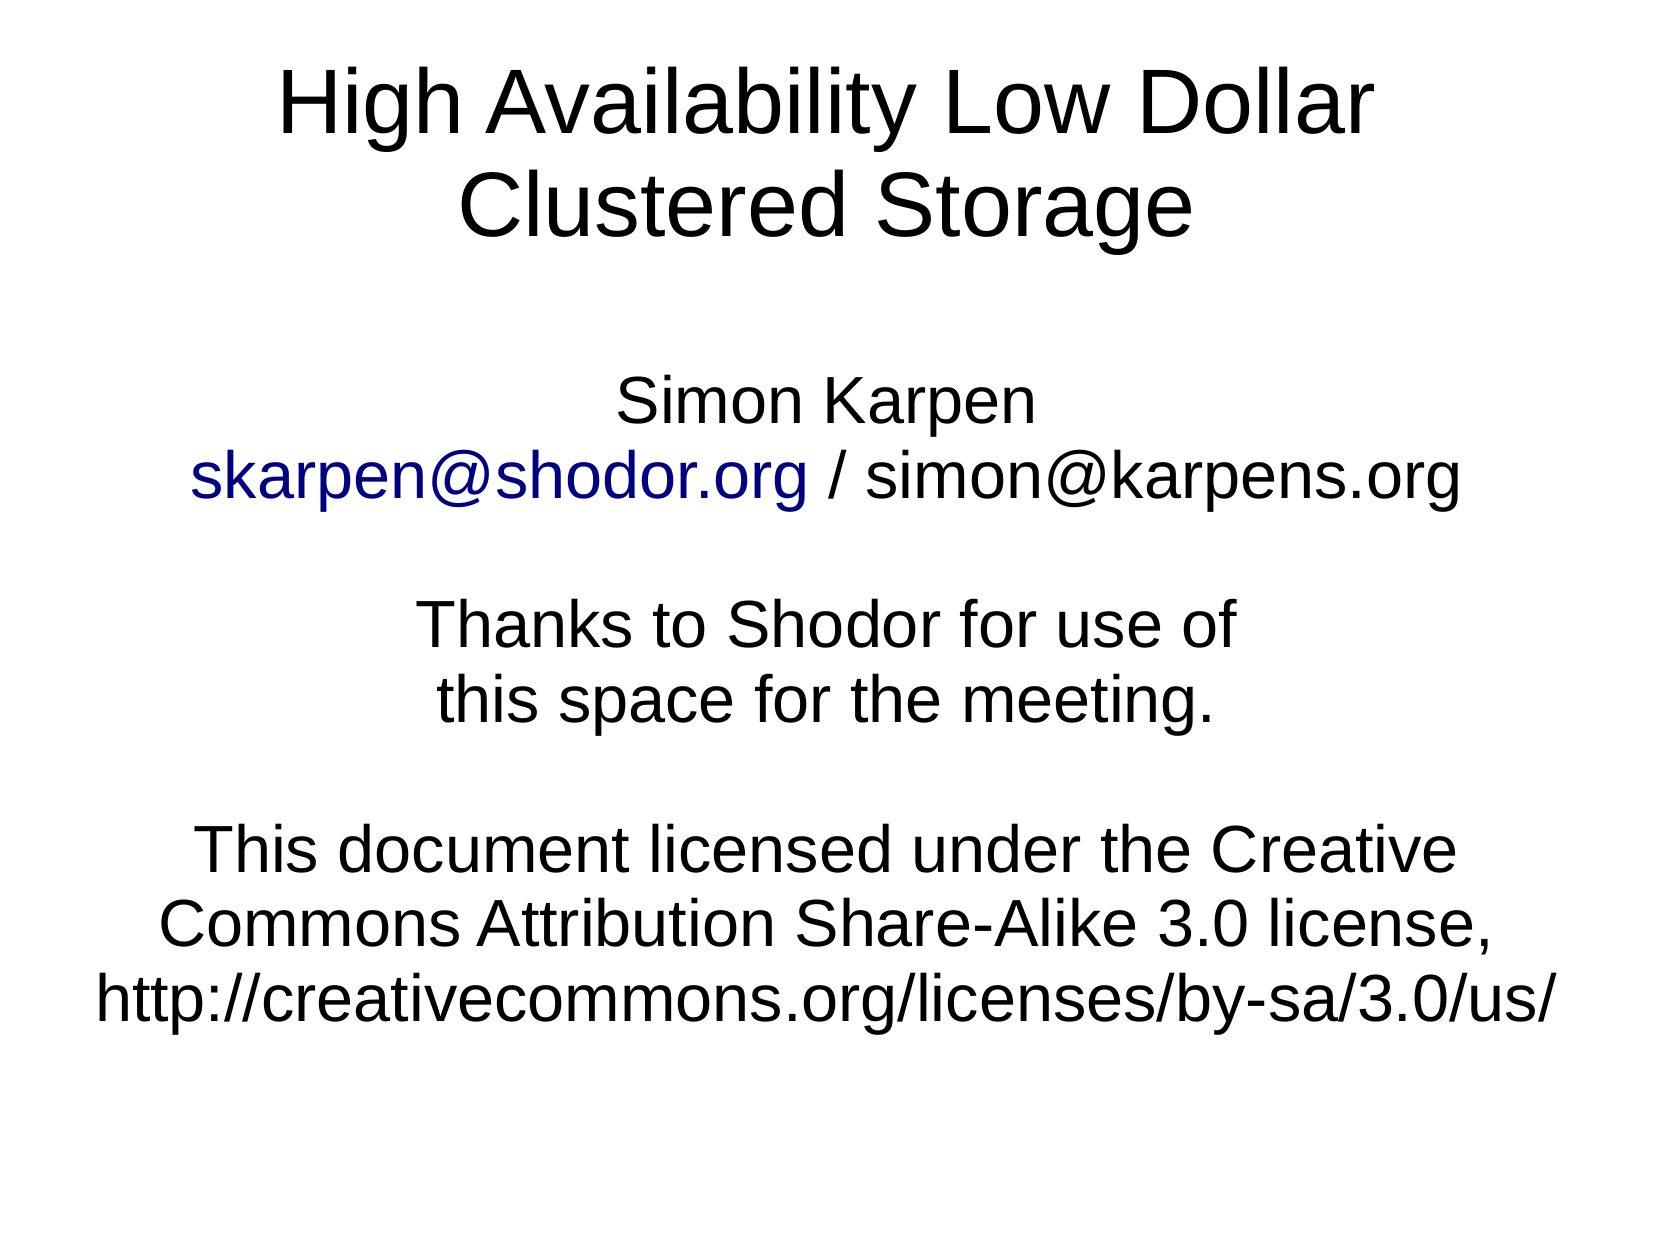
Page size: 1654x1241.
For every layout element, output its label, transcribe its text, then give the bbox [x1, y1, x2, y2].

title High Availability Low Dollar Clustered Storage [82, 50, 1571, 256]
subtitle Simon Karpen skarpen@shodor.org / simon@karpens.org Thanks to Shodor for use of this space for the meeting. This document licensed under the Creative Commons Attribution Share-Alike 3.0 license, http://creativecommons.org/licenses/by-sa/3.0/us/ [82, 297, 1571, 1102]
